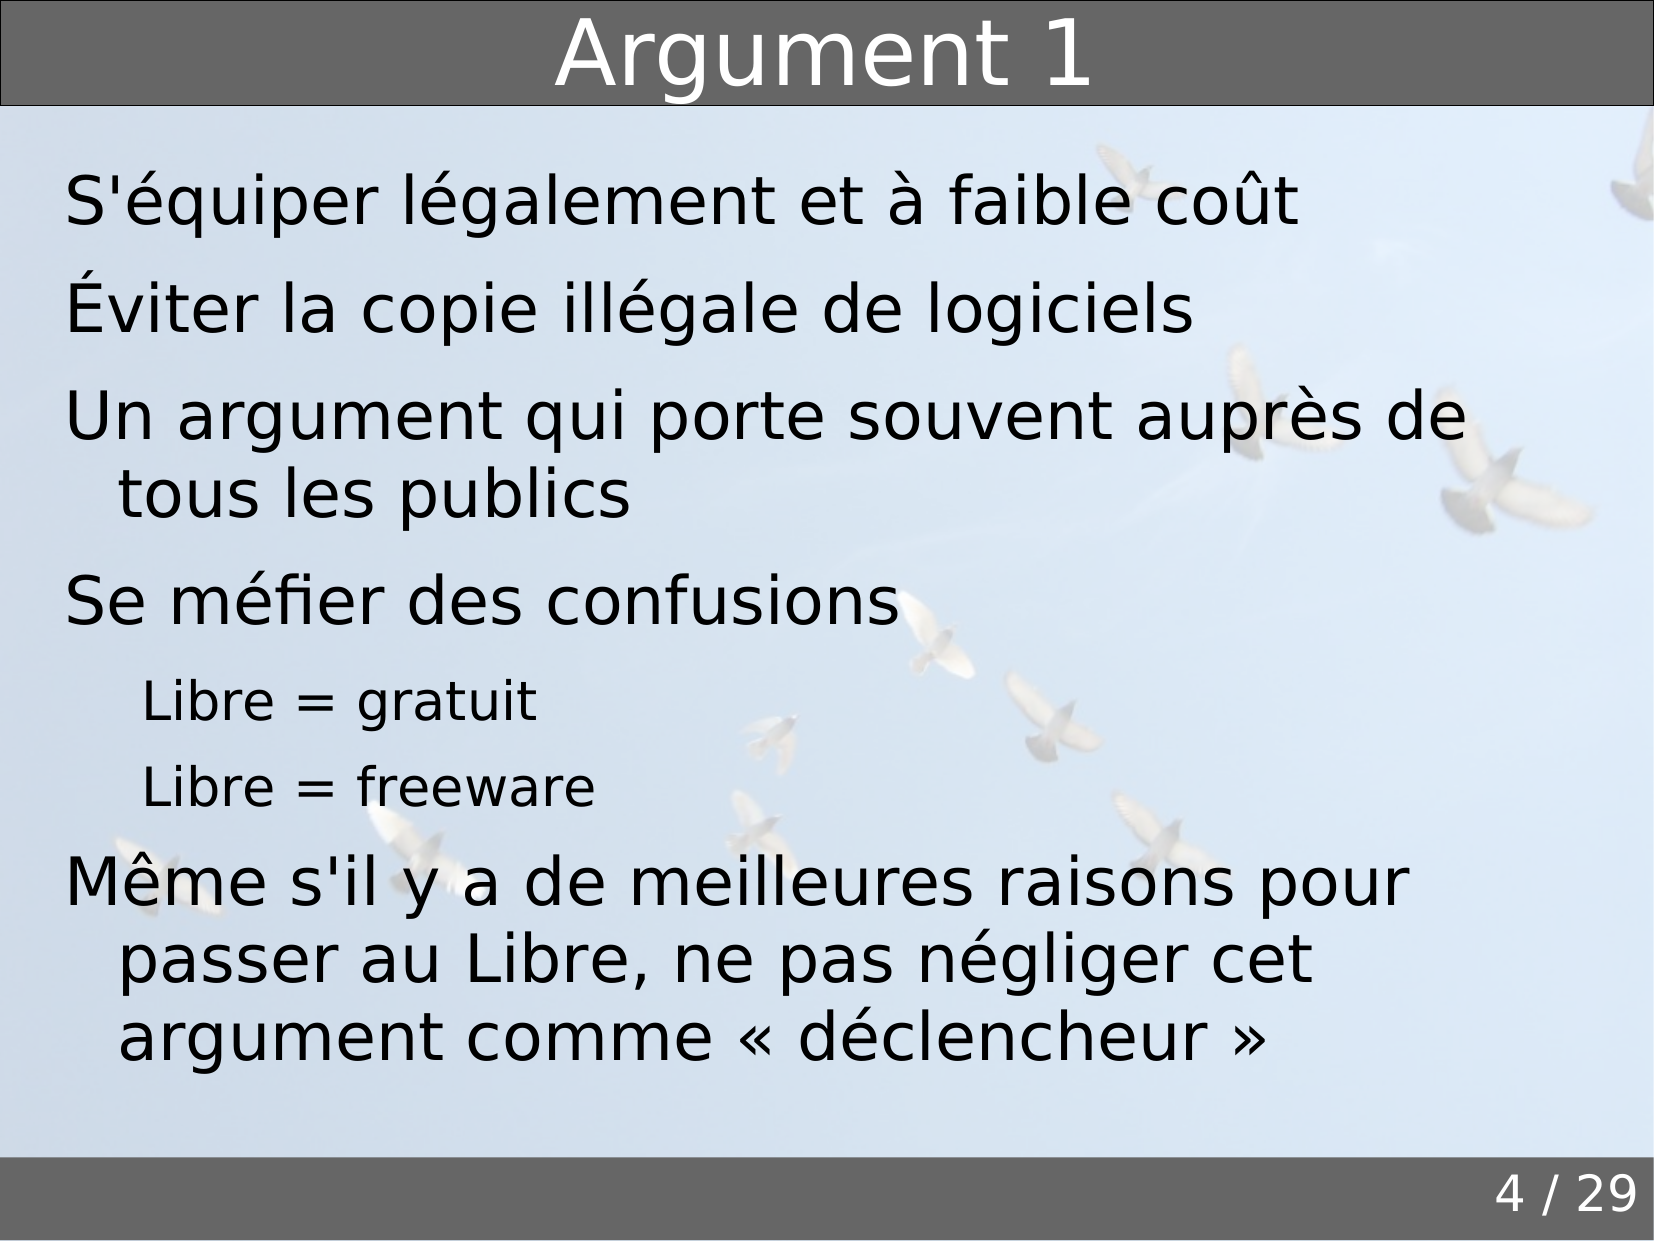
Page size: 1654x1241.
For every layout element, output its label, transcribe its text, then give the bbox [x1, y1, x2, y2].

list S'équiper légalement et à faible coût Éviter la copie illégale de logiciels Un argument qui porte souvent auprès de tous les publics Se méfier des confusions Libre = gratuit Libre = freeware Même s'il y a de meilleures raisons pour passer au Libre, ne pas négliger cet argument comme « déclencheur » [46, 162, 1585, 1077]
title Argument 1 [0, 0, 1654, 108]
